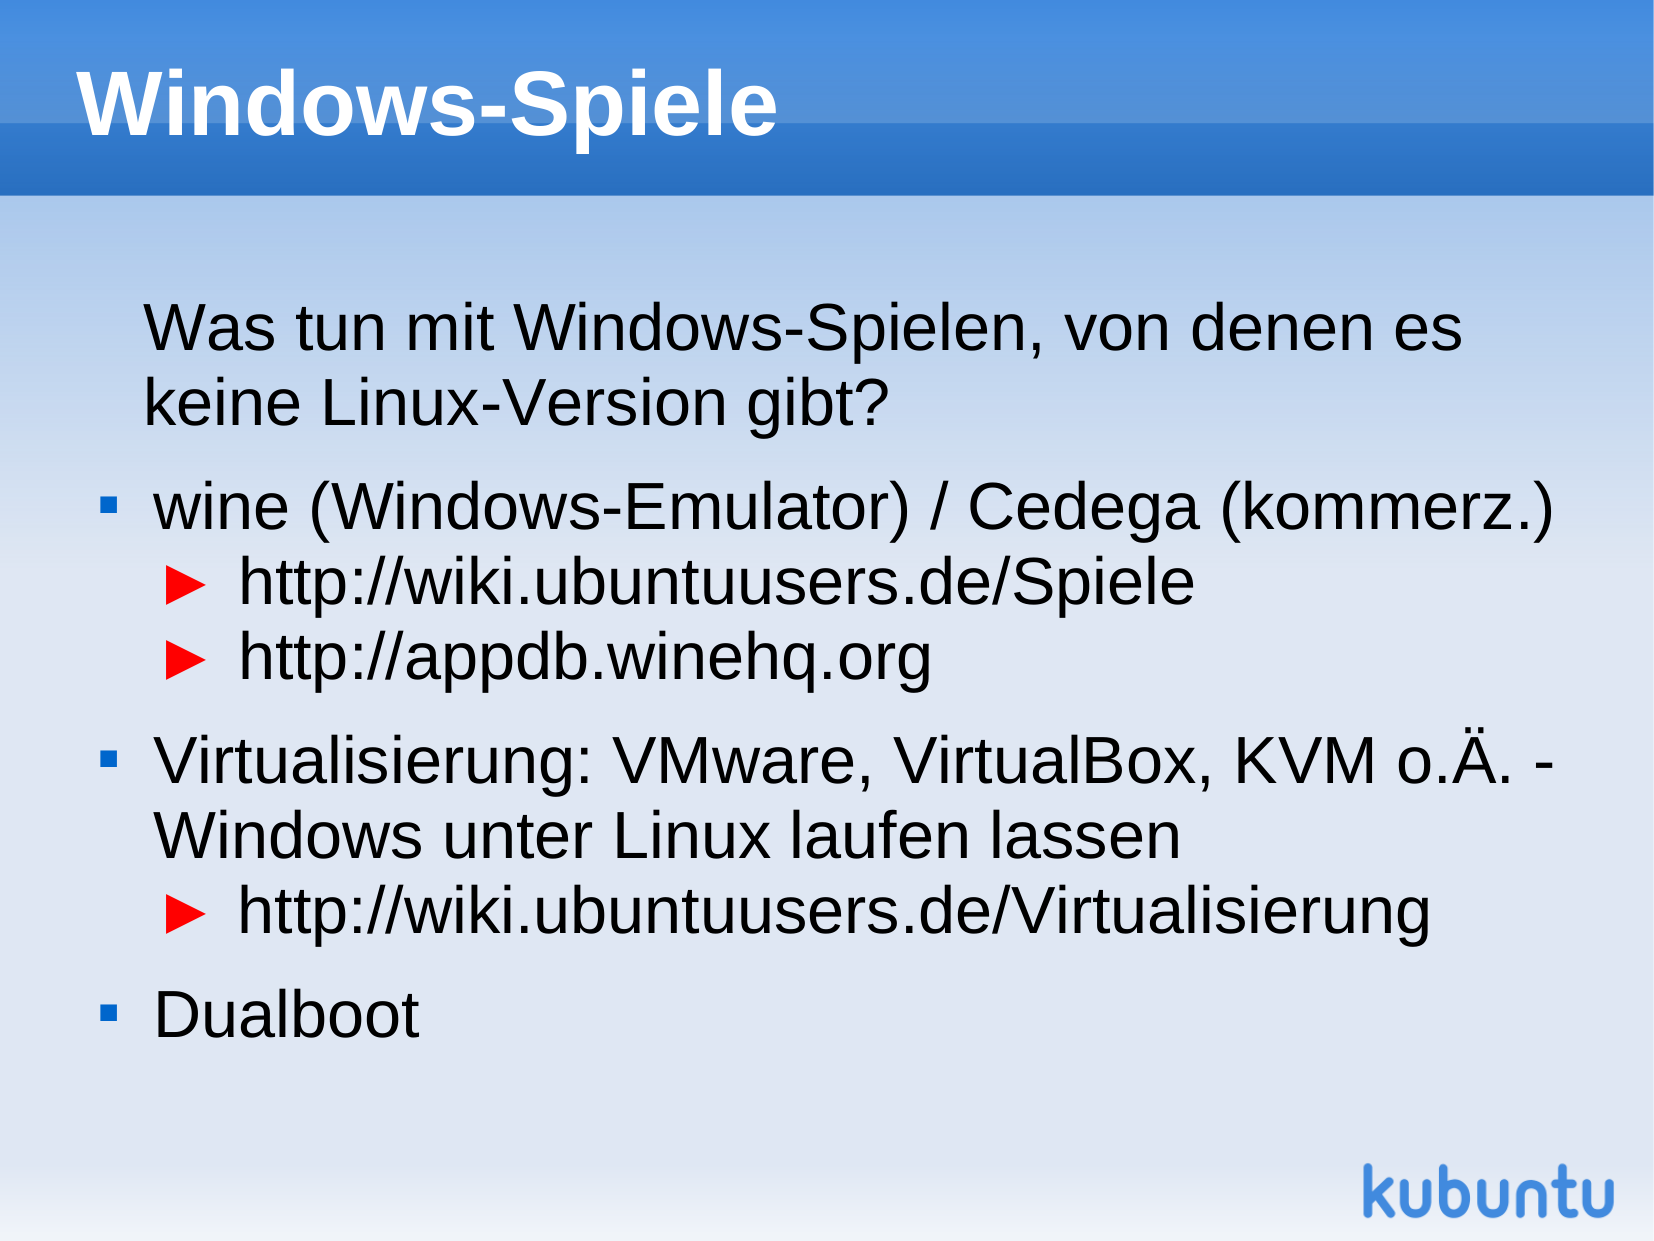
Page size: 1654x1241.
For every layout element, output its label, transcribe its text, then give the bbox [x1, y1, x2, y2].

picture [0, 0, 1654, 1241]
title Windows-Spiele [76, 0, 1565, 208]
list Was tun mit Windows-Spielen, von denen es keine Linux-Version gibt? wine (Windows-Emulator) / Cedega (kommerz.) ► http://wiki.ubuntuusers.de/Spiele ► http://appdb.winehq.org Virtualisierung: VMware, VirtualBox, KVM o.Ä. - Windows unter Linux laufen lassen ► http://wiki.ubuntuusers.de/Virtualisierung Dualboot [82, 290, 1571, 1109]
